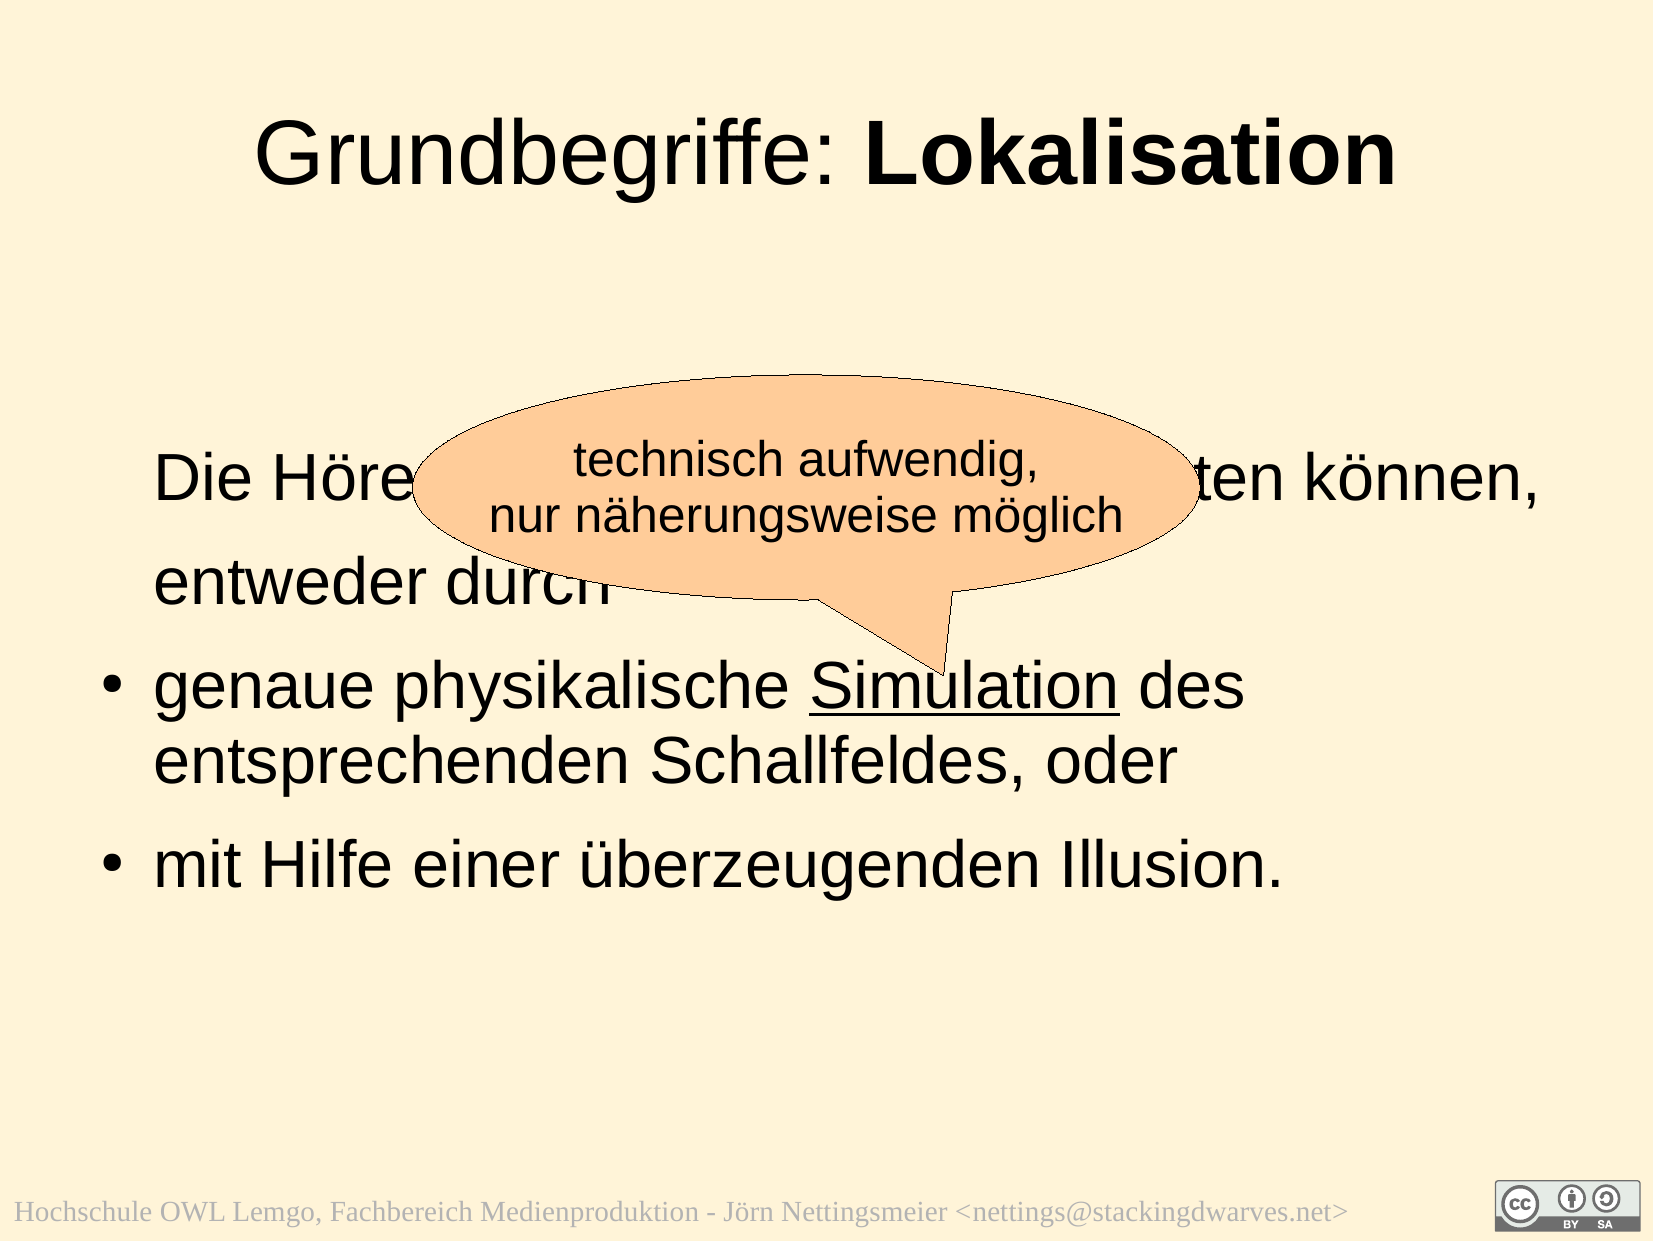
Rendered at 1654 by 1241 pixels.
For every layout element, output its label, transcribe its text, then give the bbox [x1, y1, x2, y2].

title Grundbegriffe: Lokalisation [82, 49, 1571, 257]
text_box technisch aufwendig, nur näherungsweise möglich [412, 374, 1201, 676]
list Die Hörerin soll Schallquellen verorten können, entweder durch genaue physikalische Simulation des entsprechenden Schallfeldes, oder mit Hilfe einer überzeugenden Illusion. [82, 290, 1571, 1109]
